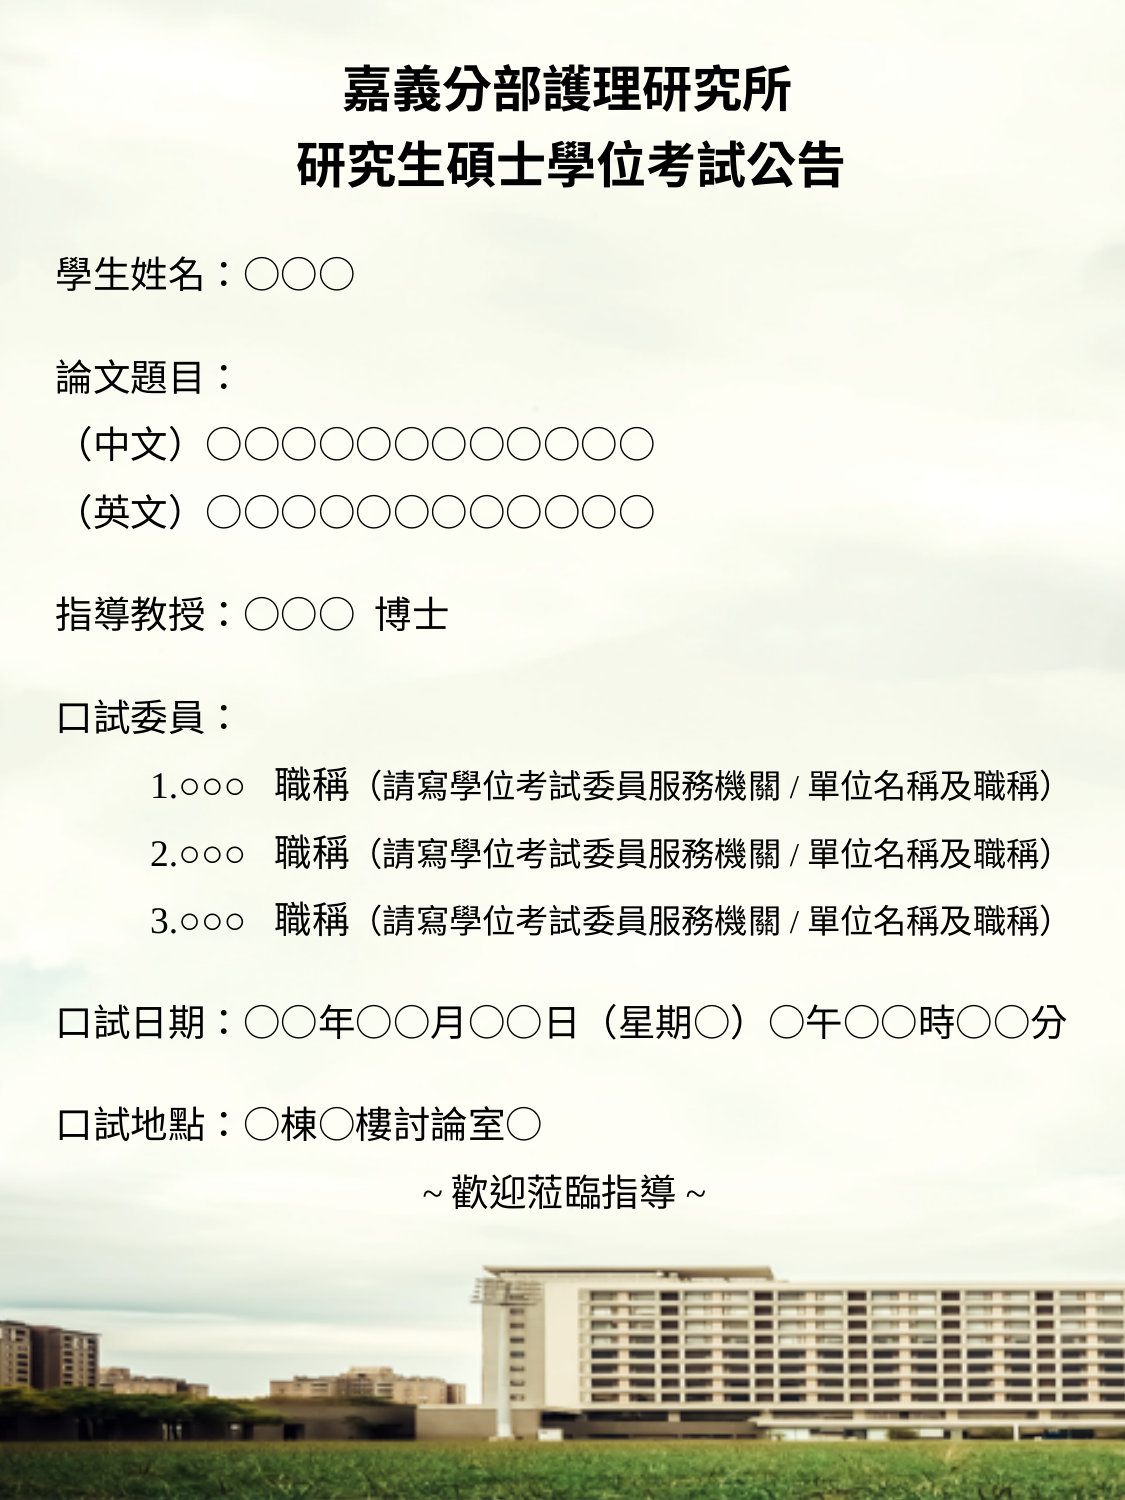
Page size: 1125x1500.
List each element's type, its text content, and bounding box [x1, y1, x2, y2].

text_box 學生姓名：○○○ 論文題目： （中文）○○○○○○○○○○○○ （英文）○○○○○○○○○○○○ 指導教授：○○○ 博士 口試委員： 1.○○○ 職稱（請寫學位考試委員服務機關/單位名稱及職稱） 2.○○○ 職稱（請寫學位考試委員服務機關/單位名稱及職稱） 3.○○○ 職稱（請寫學位考試委員服務機關/單位名稱及職稱） 口試日期：○○年○○月○○日（星期○）○午○○時○○分 口試地點：○棟○樓討論室○ ~歡迎蒞臨指導~ [40, 221, 1102, 1223]
text_box 研究生碩士學位考試公告 [281, 126, 861, 201]
picture [0, 0, 1125, 1500]
text_box 嘉義分部護理研究所 [41, 50, 1094, 125]
